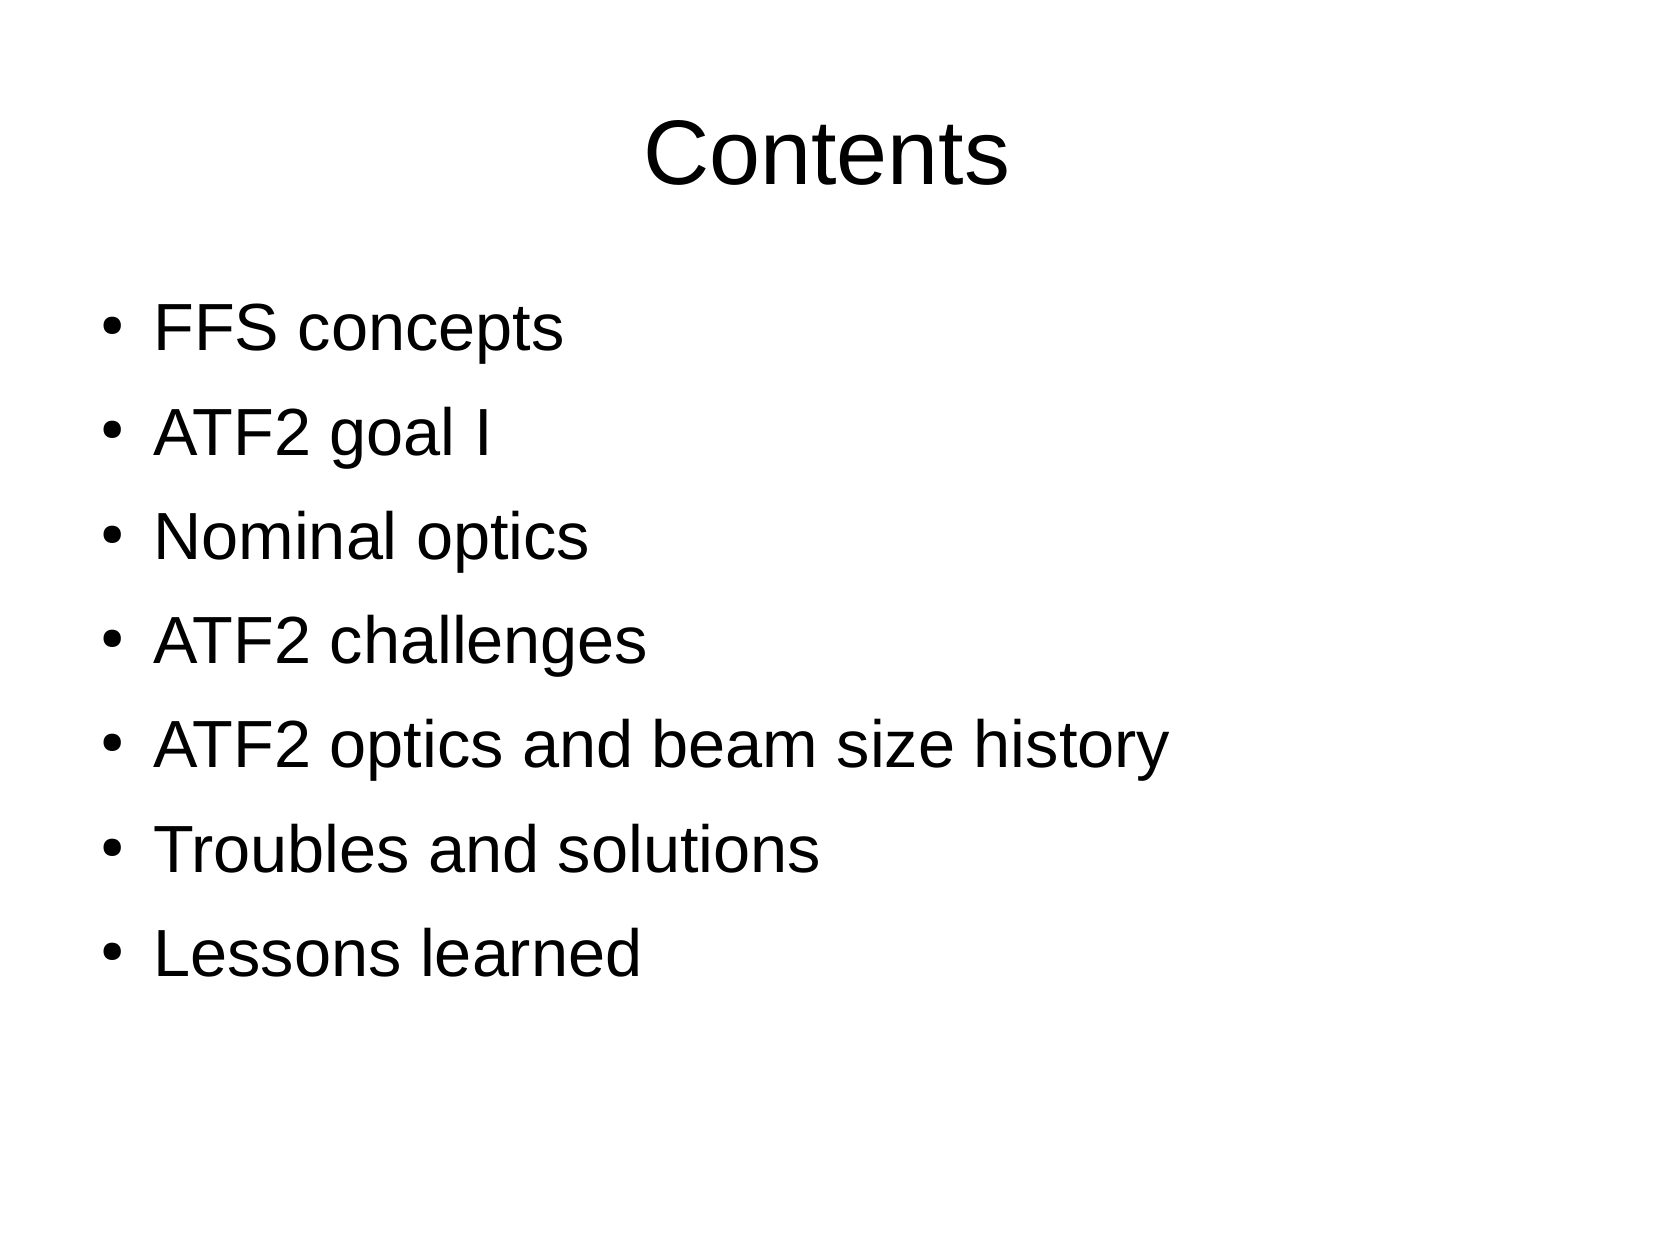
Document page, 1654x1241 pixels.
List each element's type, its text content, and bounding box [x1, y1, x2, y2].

list FFS concepts ATF2 goal I Nominal optics ATF2 challenges ATF2 optics and beam size history Troubles and solutions Lessons learned [82, 290, 1538, 1010]
title Contents [82, 49, 1571, 257]
